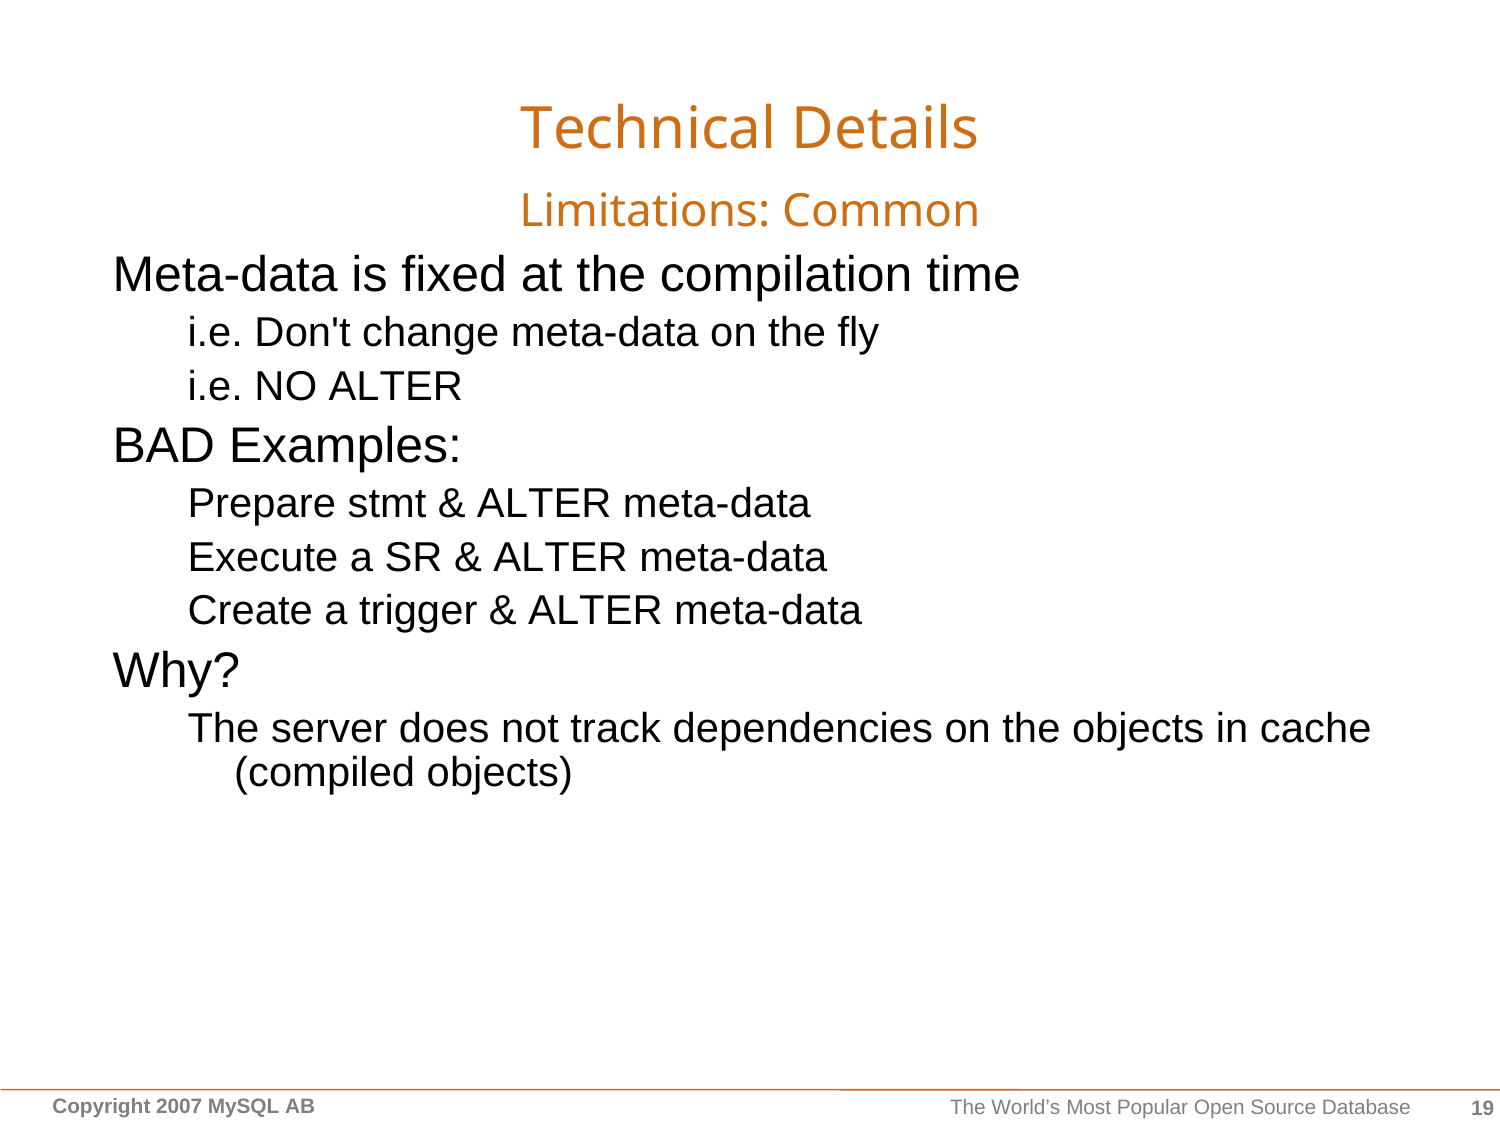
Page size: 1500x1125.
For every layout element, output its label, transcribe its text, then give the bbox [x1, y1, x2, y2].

list Meta-data is fixed at the compilation time i.e. Don't change meta-data on the fly i.e. NO ALTER BAD Examples: Prepare stmt & ALTER meta-data Execute a SR & ALTER meta-data Create a trigger & ALTER meta-data Why? The server does not track dependencies on the objects in cache (compiled objects) [112, 249, 1388, 1098]
title Technical Details Limitations: Common [0, 77, 1500, 236]
